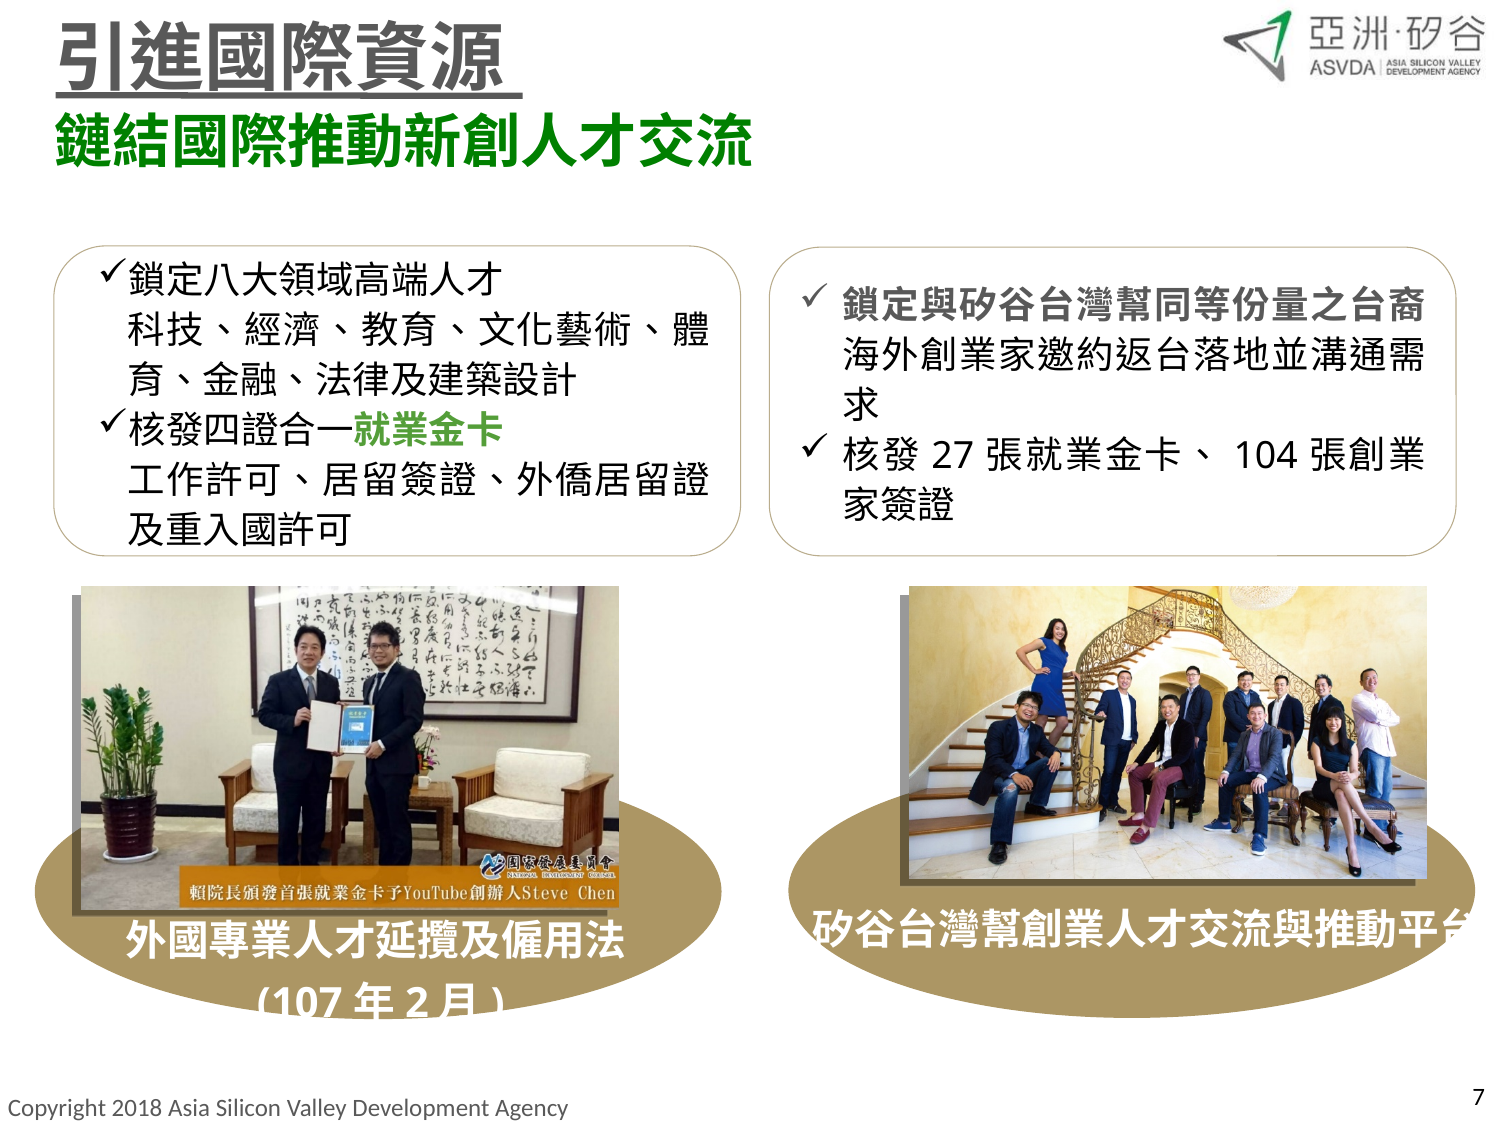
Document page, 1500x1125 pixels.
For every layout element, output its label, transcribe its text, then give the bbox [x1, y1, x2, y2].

text_box 引進國際資源 鏈結國際推動新創人才交流 [39, 16, 1249, 183]
text_box [1417, 825, 1475, 882]
text_box 鎖定與矽谷台灣幫同等份量之台裔海外創業家邀約返台落地並溝通需求 核發27張就業金卡、104張創業家簽證 [769, 247, 1457, 556]
text_box 矽谷台灣幫創業人才交流與推動平台 [725, 882, 1500, 961]
picture [81, 586, 619, 910]
picture [1213, 0, 1500, 98]
picture [909, 586, 1427, 880]
text_box 外國專業人才延攬及僱用法(107年2月) [83, 893, 679, 1034]
text_box [845, 961, 1418, 1018]
text_box 鎖定八大領域高端人才 科技、經濟、教育、文化藝術、體育、金融、法律及建築設計 核發四證合一就業金卡 工作許可、居留簽證、外僑居留證及重入國許可 [53, 245, 741, 556]
text_box [789, 793, 1415, 882]
text_box [619, 800, 722, 954]
text_box [34, 827, 83, 957]
slide_number <編號> [1162, 1065, 1500, 1125]
